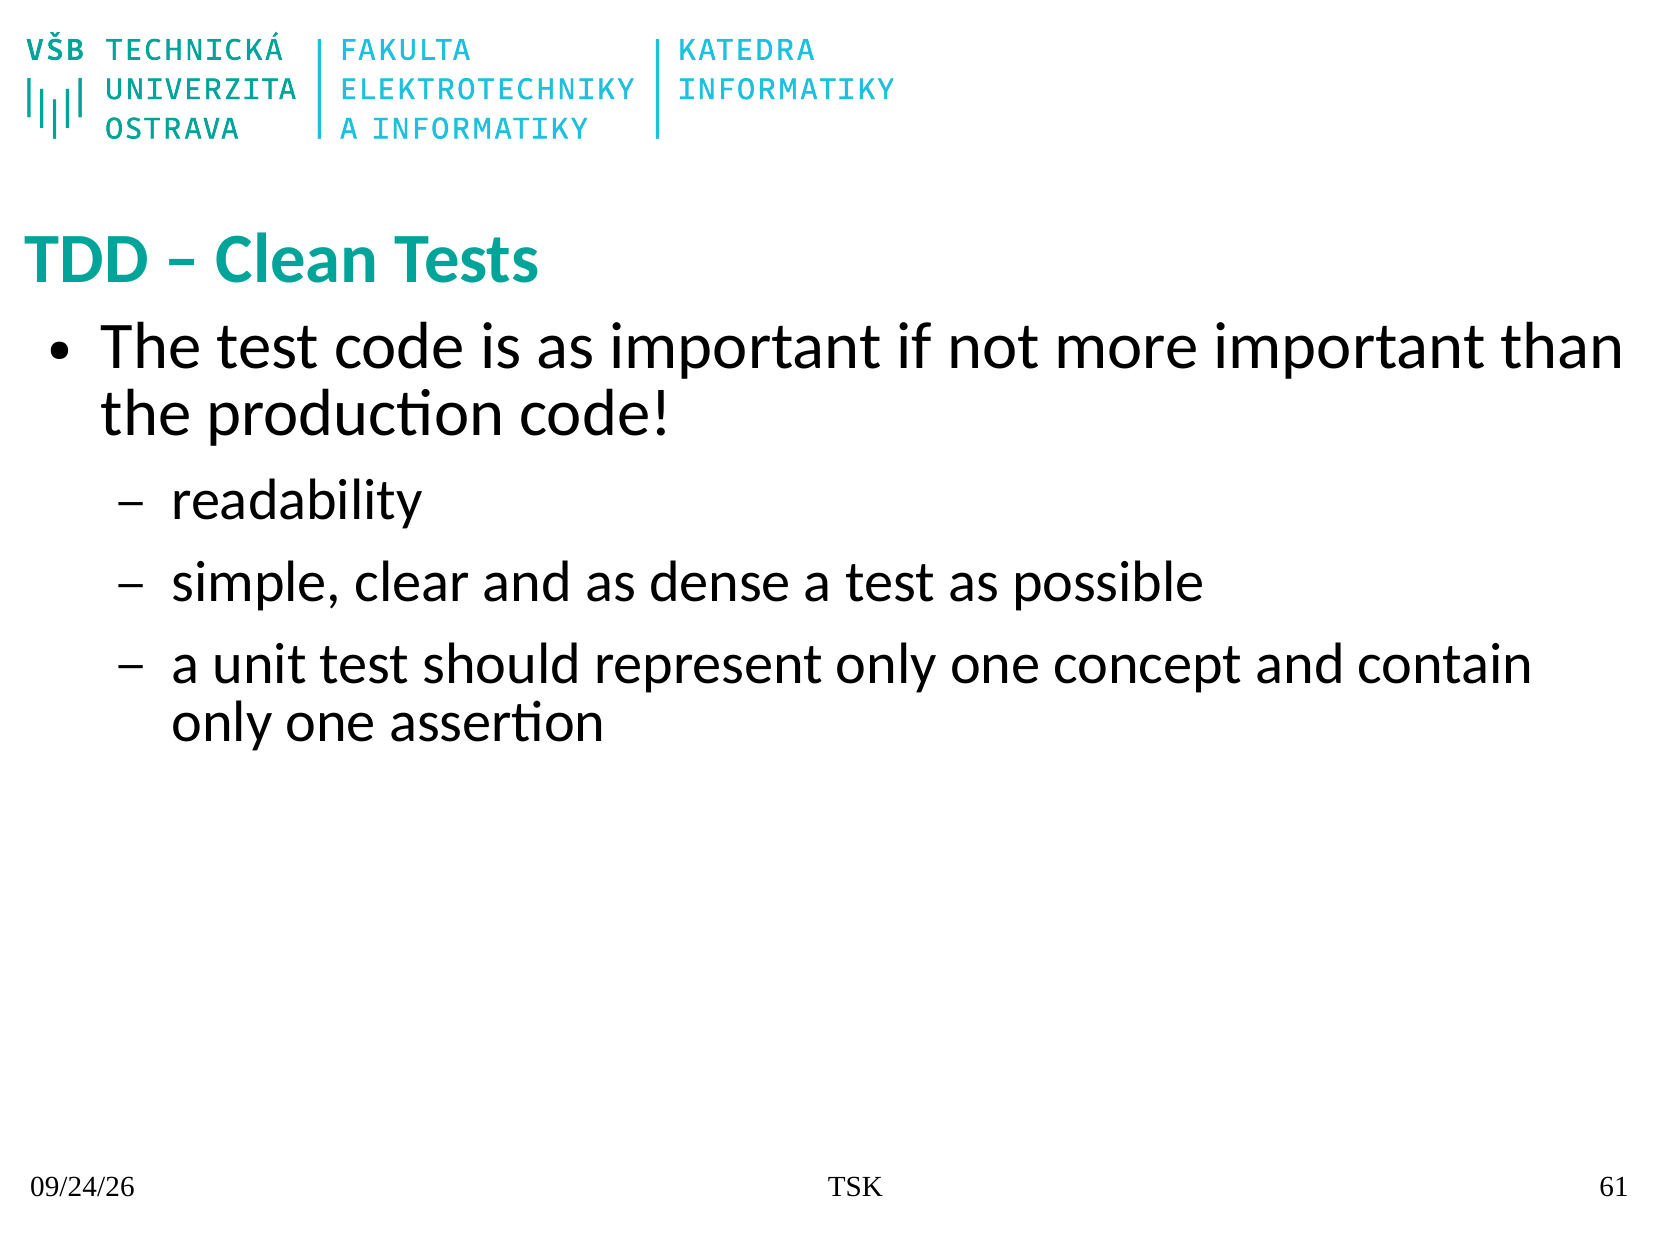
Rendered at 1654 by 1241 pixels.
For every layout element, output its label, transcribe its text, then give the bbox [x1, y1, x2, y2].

title TDD – Clean Tests [24, 169, 1629, 300]
list The test code is as important if not more important than the production code! readability simple, clear and as dense a test as possible a unit test should represent only one concept and contain only one assertion [30, 318, 1629, 1146]
picture [26, 31, 894, 139]
